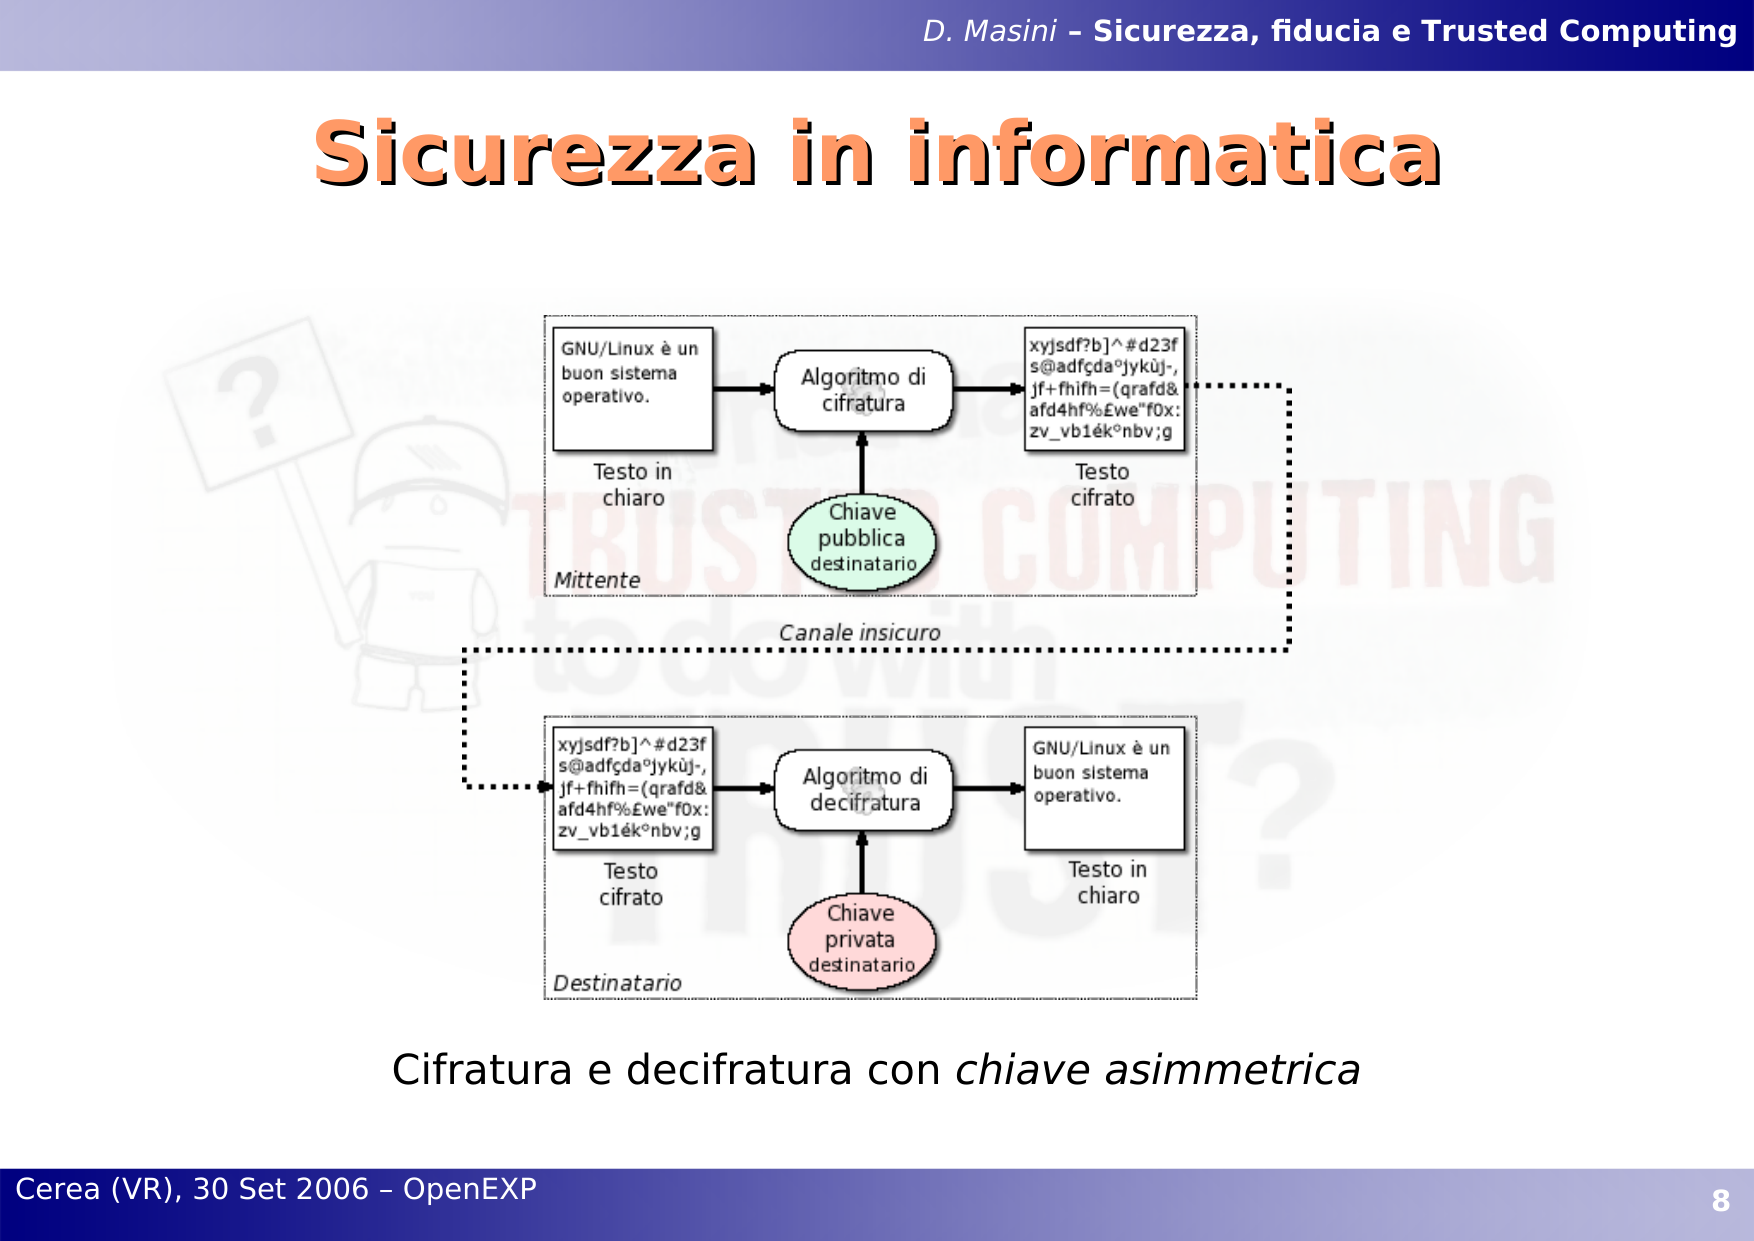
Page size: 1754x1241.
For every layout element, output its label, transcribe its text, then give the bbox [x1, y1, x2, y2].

text_box Cifratura e decifratura con chiave asimmetrica [93, 1047, 1661, 1109]
text_box D. Masini – Sicurezza, fiducia e Trusted Computing [602, 7, 1754, 63]
title Sicurezza in informatica [87, 49, 1667, 257]
picture [0, 0, 1754, 1241]
text_box Cerea (VR), 30 Set 2006 – OpenEXP [0, 1175, 1314, 1234]
text_box <numero> [1641, 1185, 1732, 1223]
